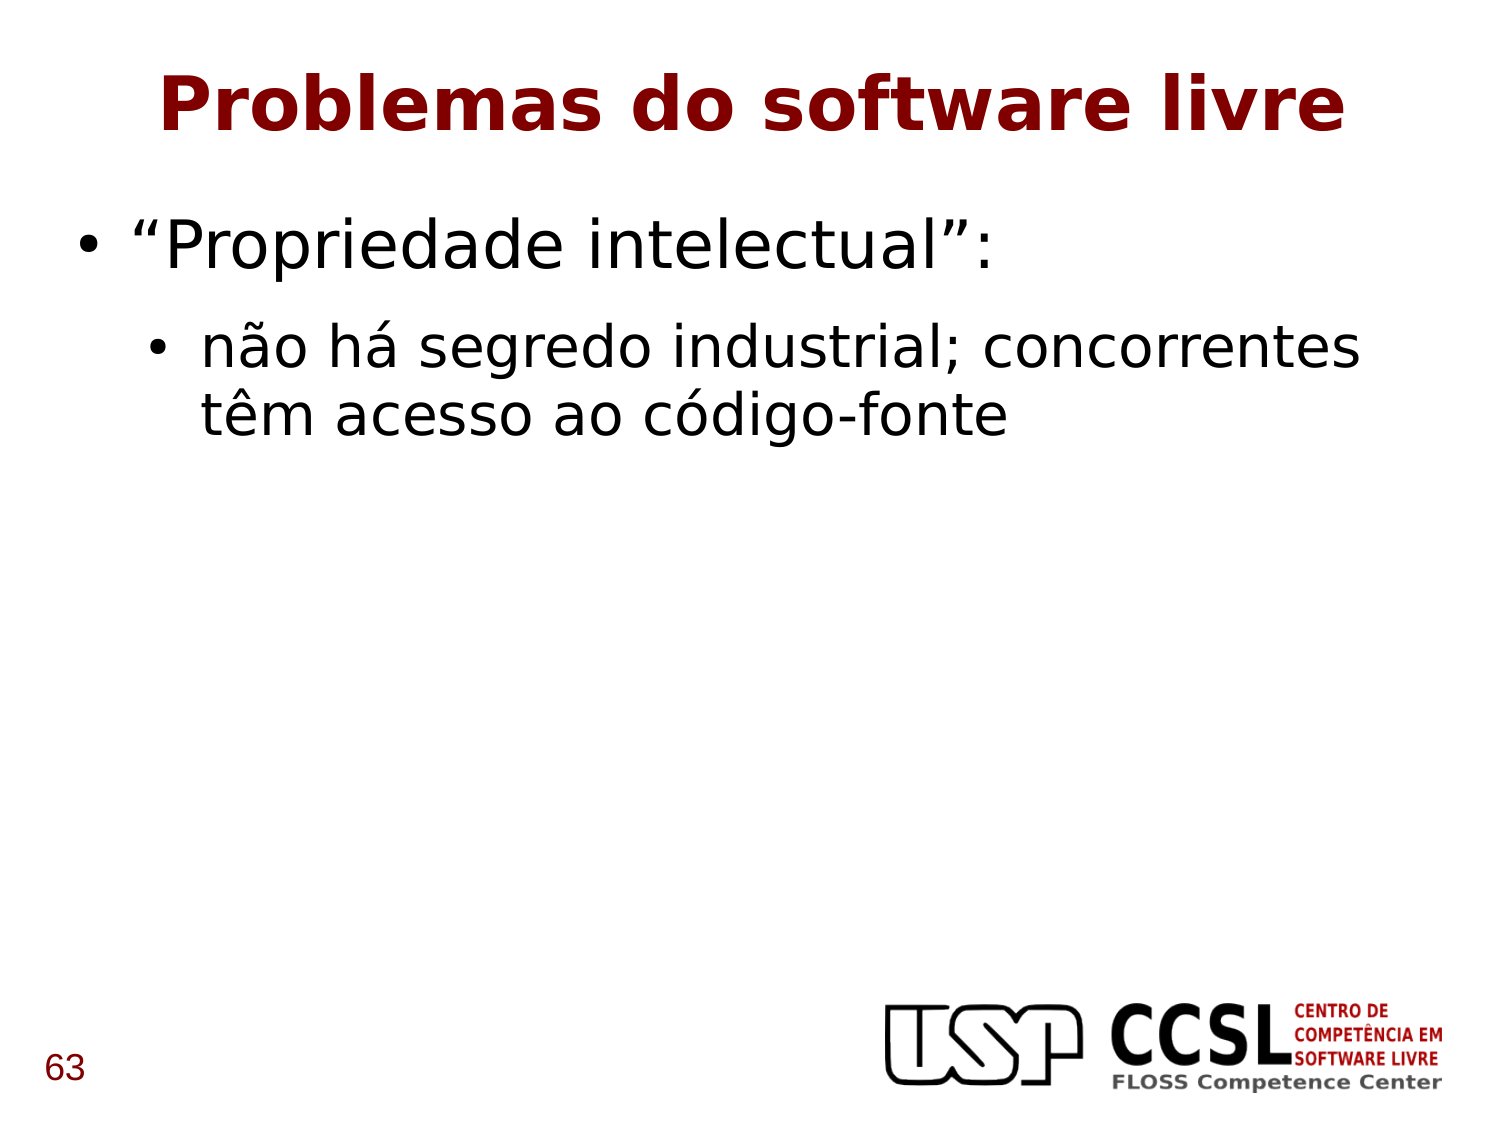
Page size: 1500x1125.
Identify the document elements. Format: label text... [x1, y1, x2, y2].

picture [885, 1003, 1442, 1093]
list “Propriedade intelectual”: não há segredo industrial; concorrentes têm acesso ao código-fonte [59, 206, 1447, 950]
title Problemas do software livre [59, 29, 1447, 180]
